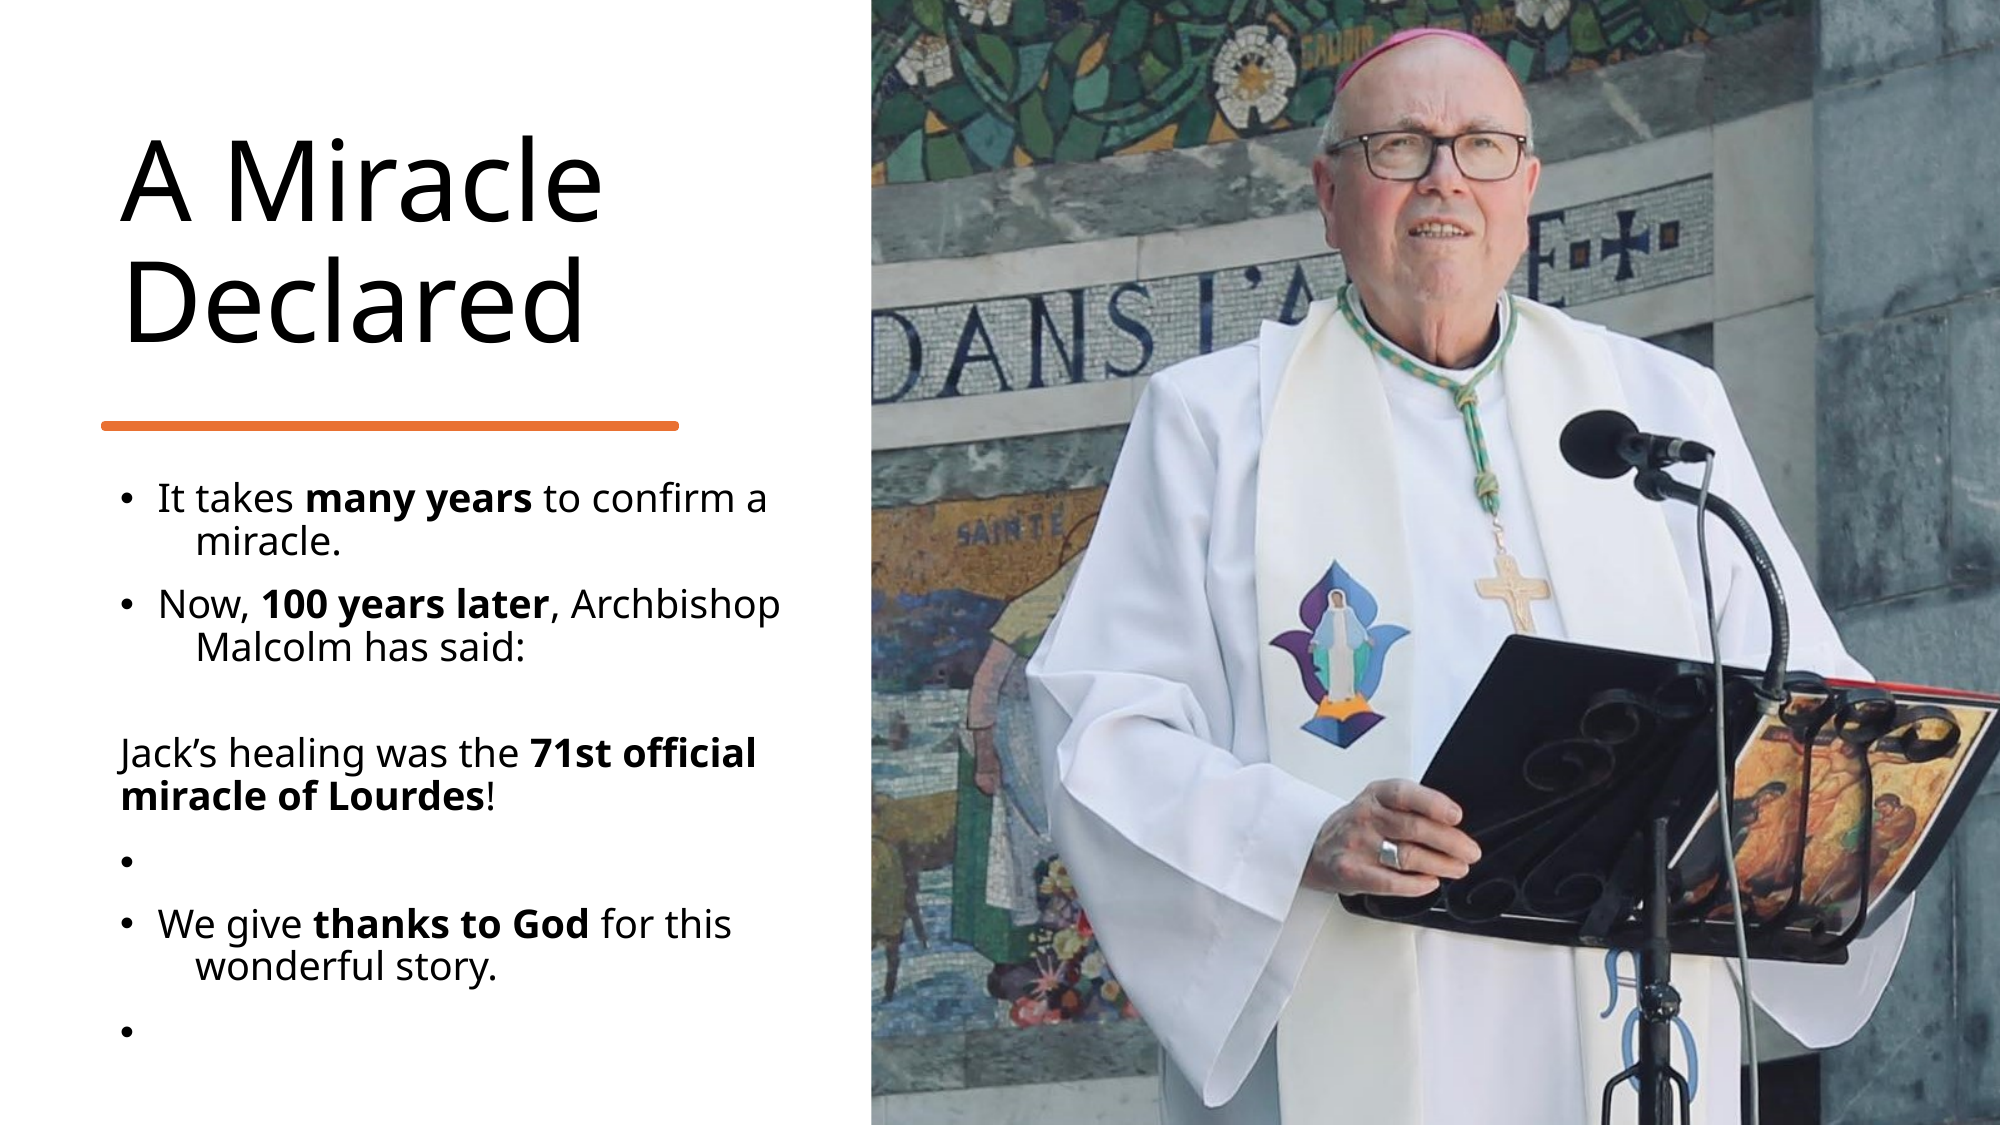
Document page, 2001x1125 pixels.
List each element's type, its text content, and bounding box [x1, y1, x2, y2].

list It takes many years to confirm a miracle. Now, 100 years later, Archbishop Malcolm has said: Jack’s healing was the 71st official miracle of Lourdes! We give thanks to God for this wonderful story. [105, 471, 802, 1016]
title A Miracle Declared [105, 53, 822, 375]
picture [871, 0, 2000, 1125]
text_box [0, 0, 871, 1125]
